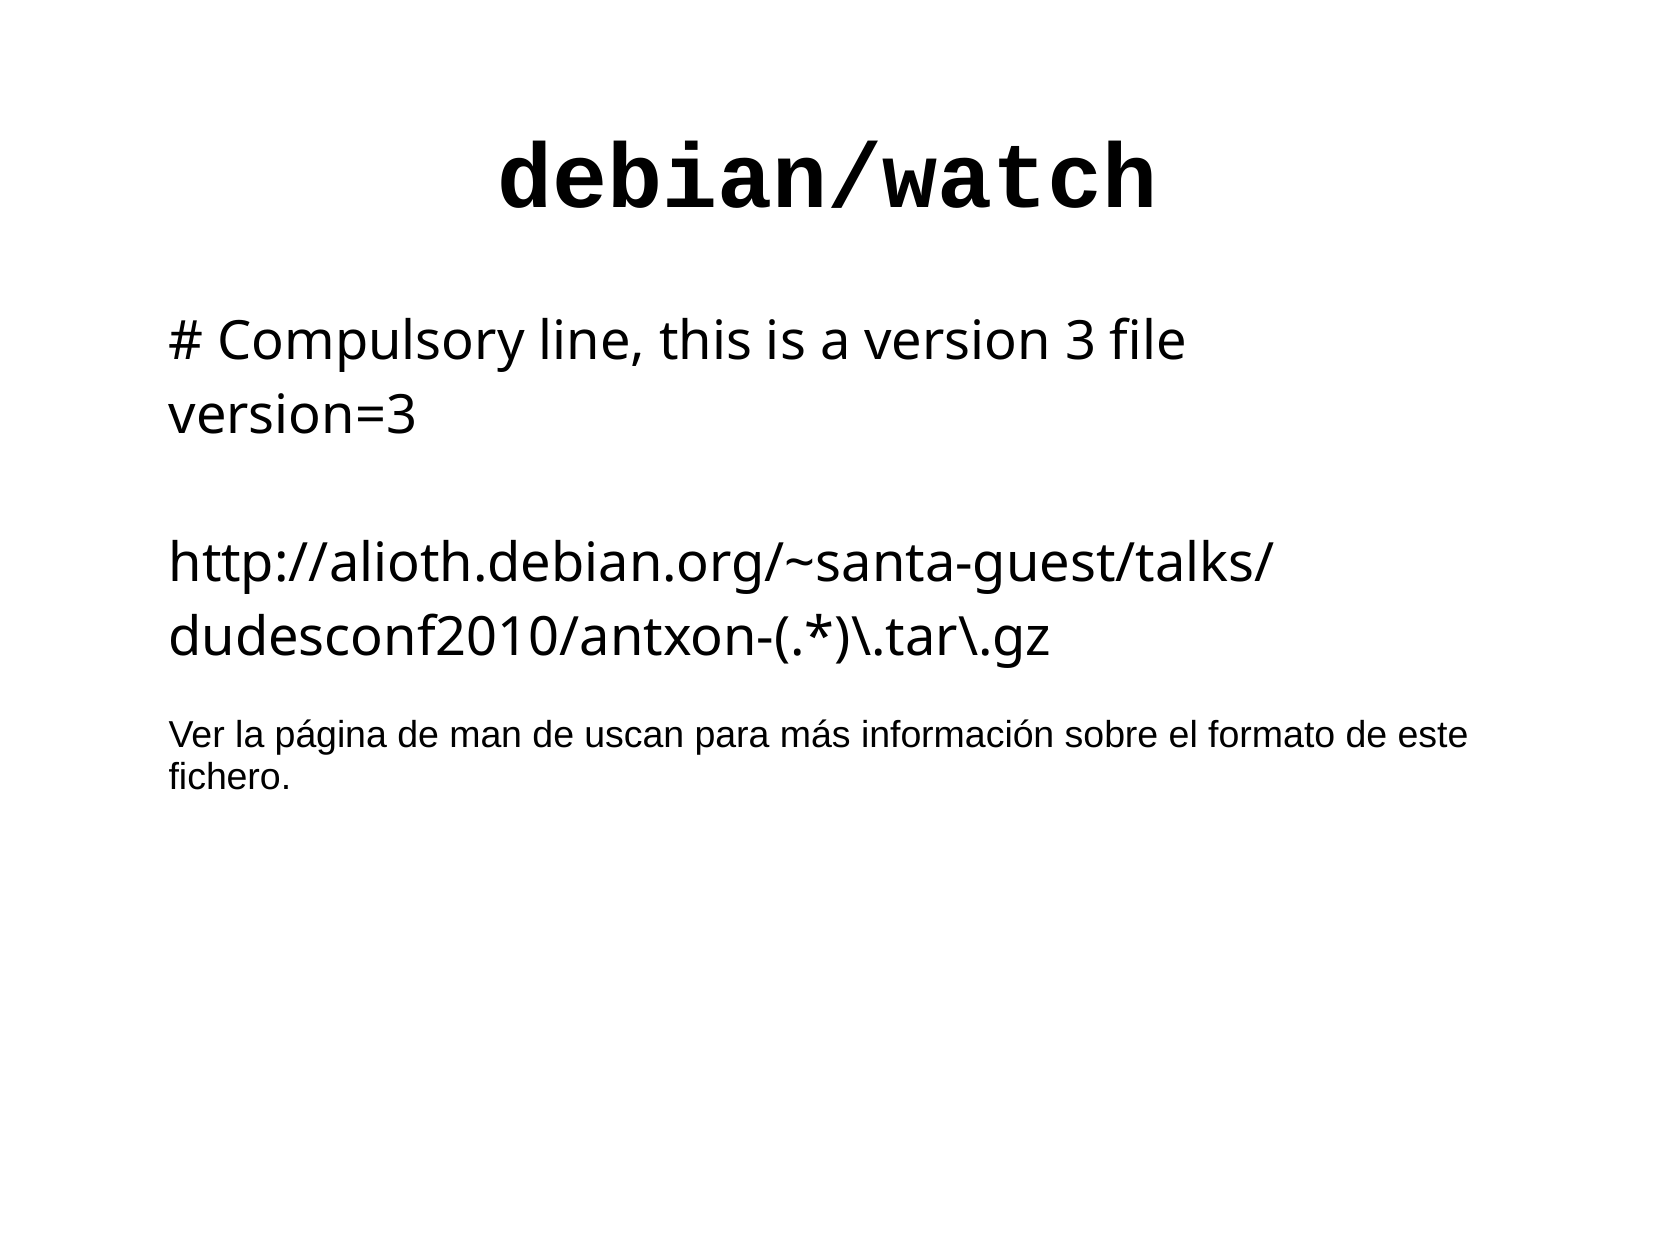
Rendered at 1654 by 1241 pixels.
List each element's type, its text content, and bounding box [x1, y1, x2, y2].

title debian/watch [121, 102, 1534, 294]
list # Compulsory line, this is a version 3 file version=3 http://alioth.debian.org/~santa-guest/talks/dudesconf2010/antxon-(.*)\.tar\.gz Ver la página de man de uscan para más información sobre el formato de este fichero. [82, 294, 1553, 1144]
